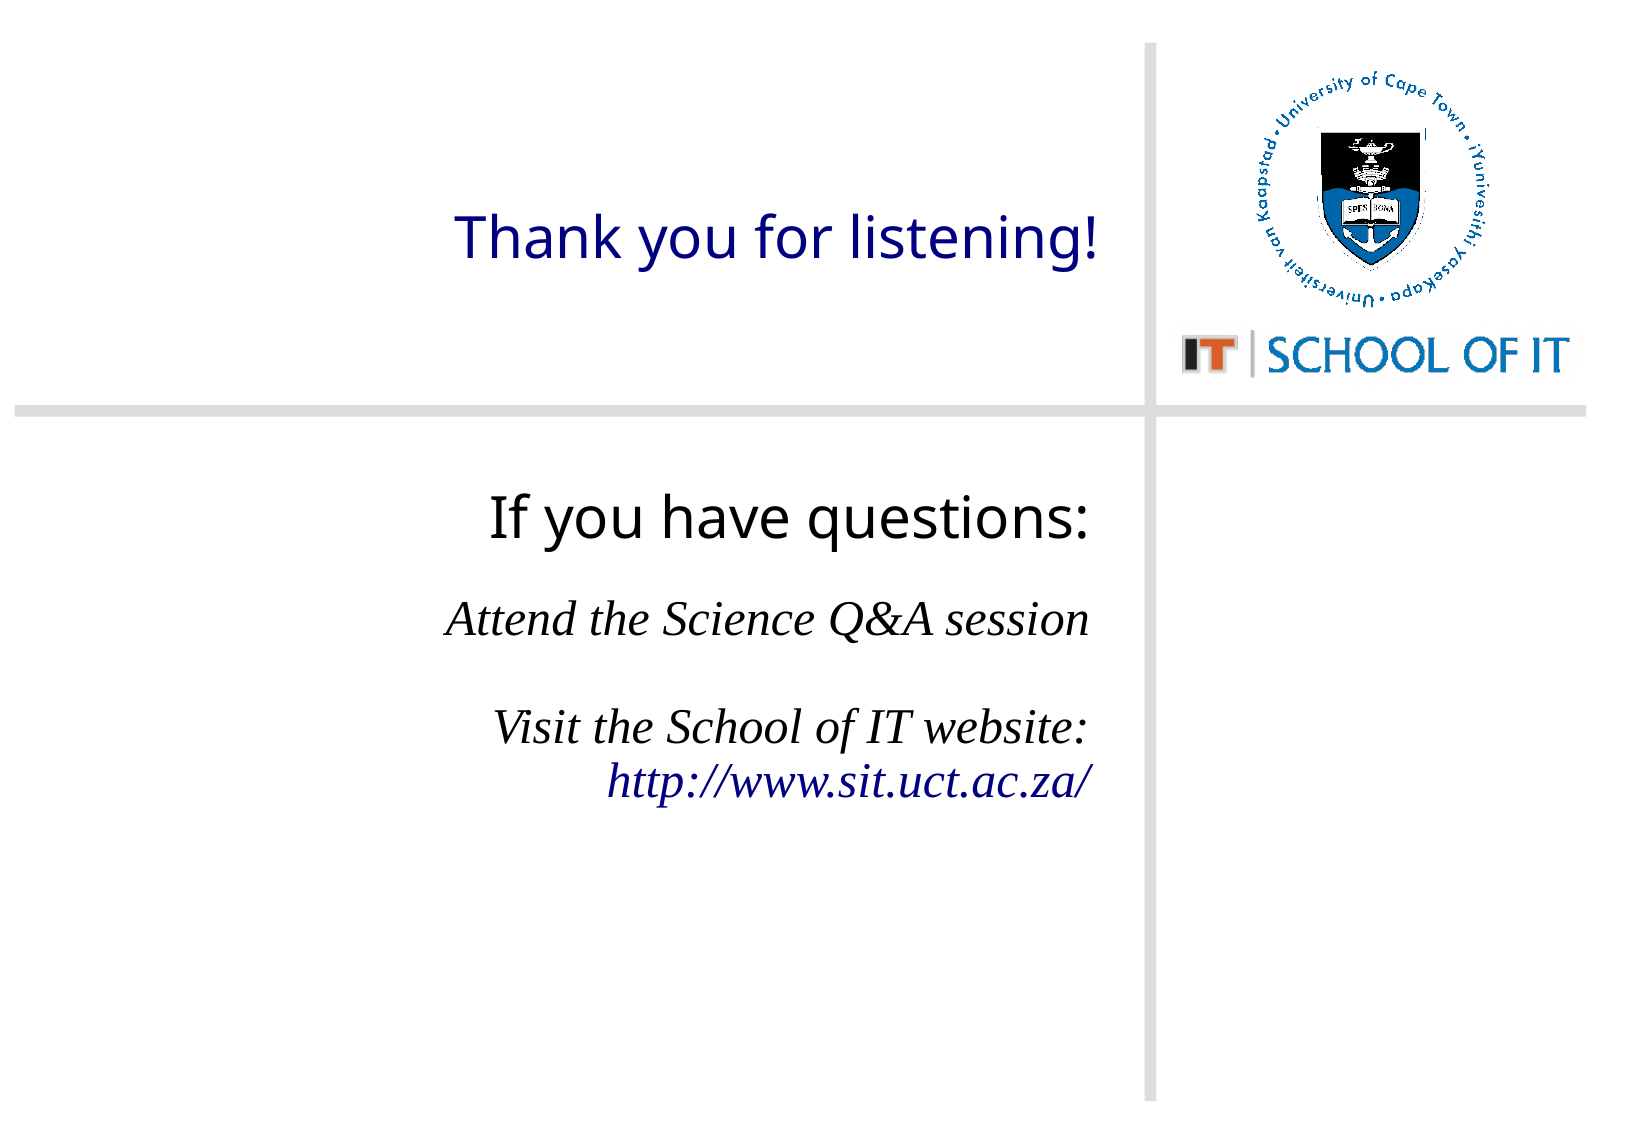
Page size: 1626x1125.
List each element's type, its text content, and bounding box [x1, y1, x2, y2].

picture [1173, 41, 1582, 387]
text_box If you have questions: Attend the Science Q&A session Visit the School of IT website: http://www.sit.uct.ac.za/ [58, 479, 1105, 1115]
title Thank you for listening! [55, 104, 1100, 367]
